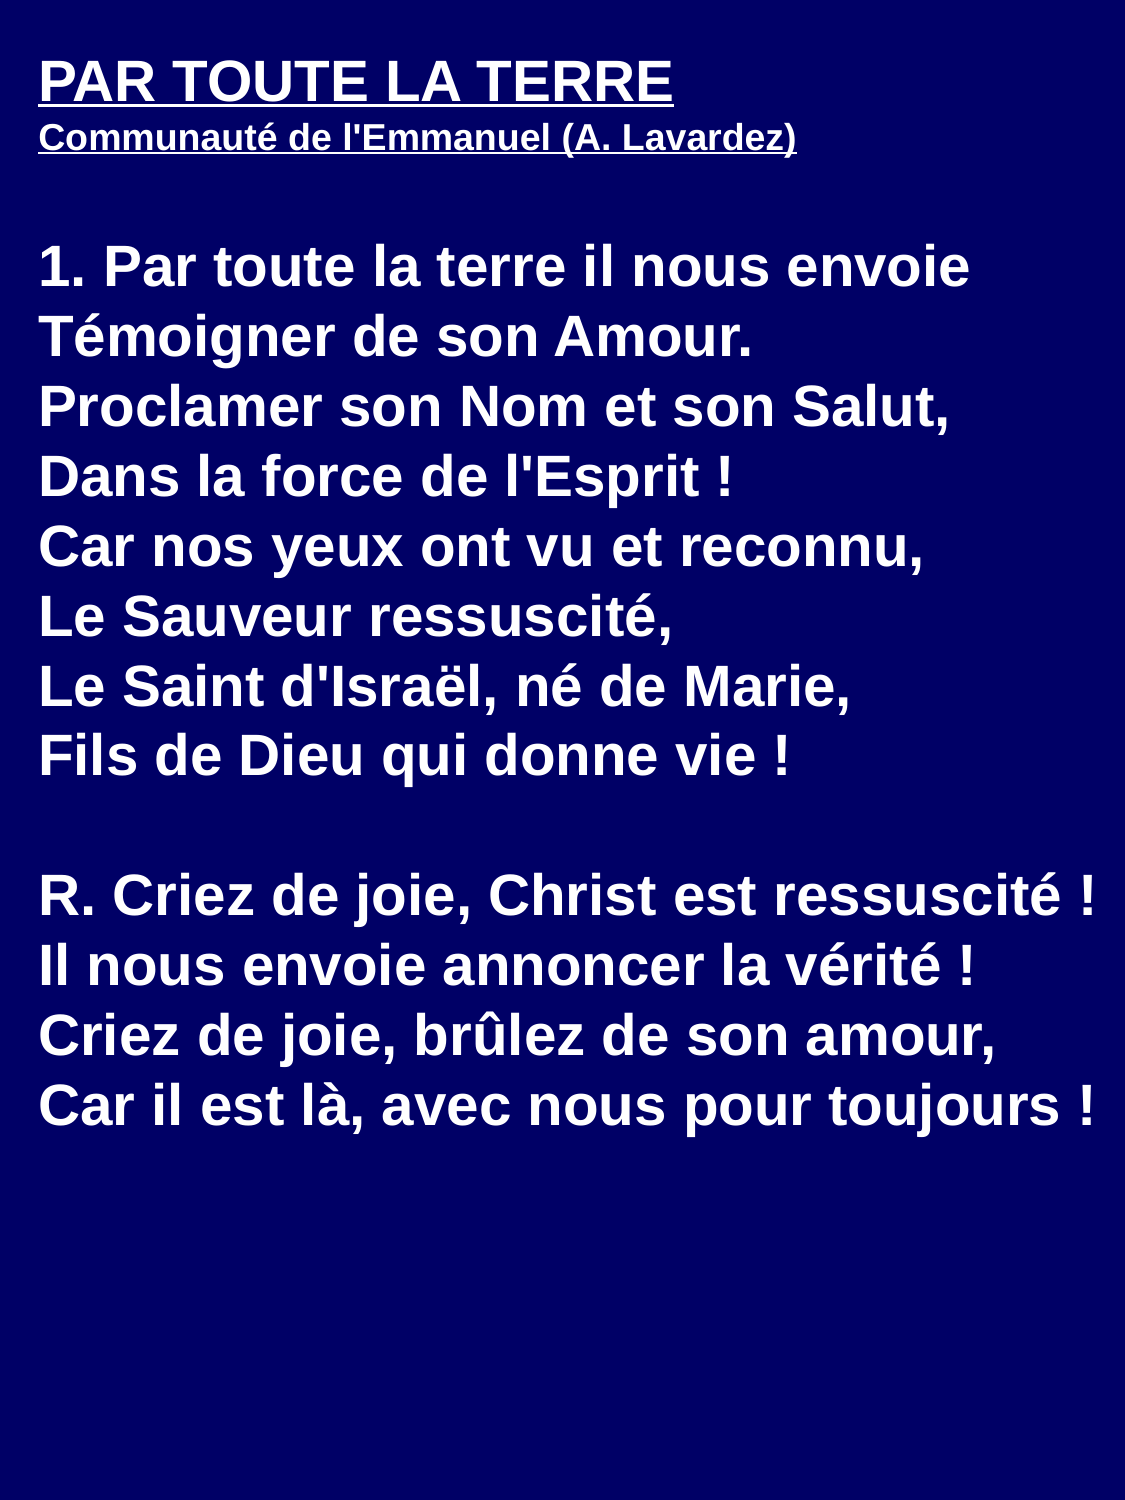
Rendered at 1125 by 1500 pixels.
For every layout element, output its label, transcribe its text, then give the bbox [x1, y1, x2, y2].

text_box PAR TOUTE LA TERRE Communauté de l'Emmanuel (A. Lavardez) 1. Par toute la terre il nous envoie Témoigner de son Amour. Proclamer son Nom et son Salut, Dans la force de l'Esprit ! Car nos yeux ont vu et reconnu, Le Sauveur ressuscité, Le Saint d'Israël, né de Marie, Fils de Dieu qui donne vie ! R. Criez de joie, Christ est ressuscité ! Il nous envoie annoncer la vérité ! Criez de joie, brûlez de son amour, Car il est là, avec nous pour toujours ! [23, 35, 1125, 1323]
